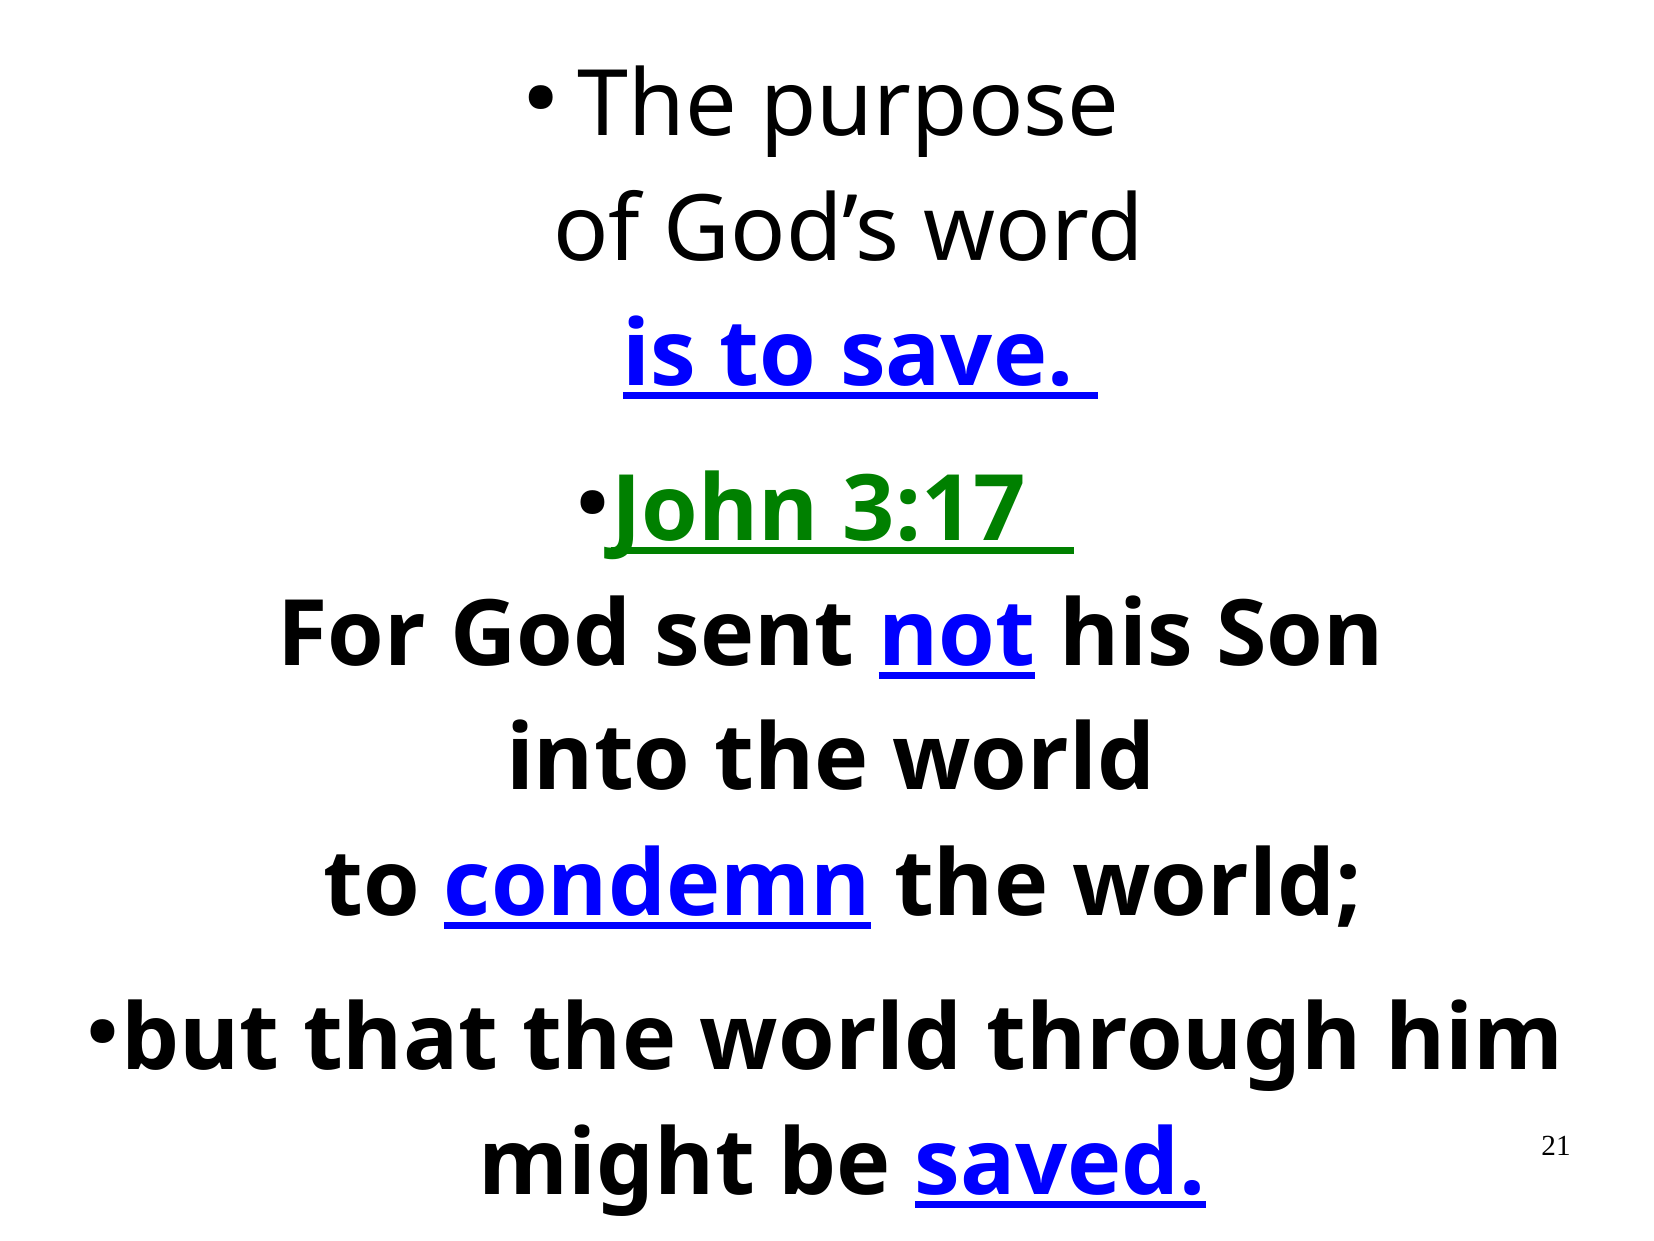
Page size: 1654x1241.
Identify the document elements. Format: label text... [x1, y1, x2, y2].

list The purpose of God’s word is to save. John 3:17 For God sent not his Son into the world to condemn the world; but that the world through him might be saved. [37, 37, 1613, 1238]
